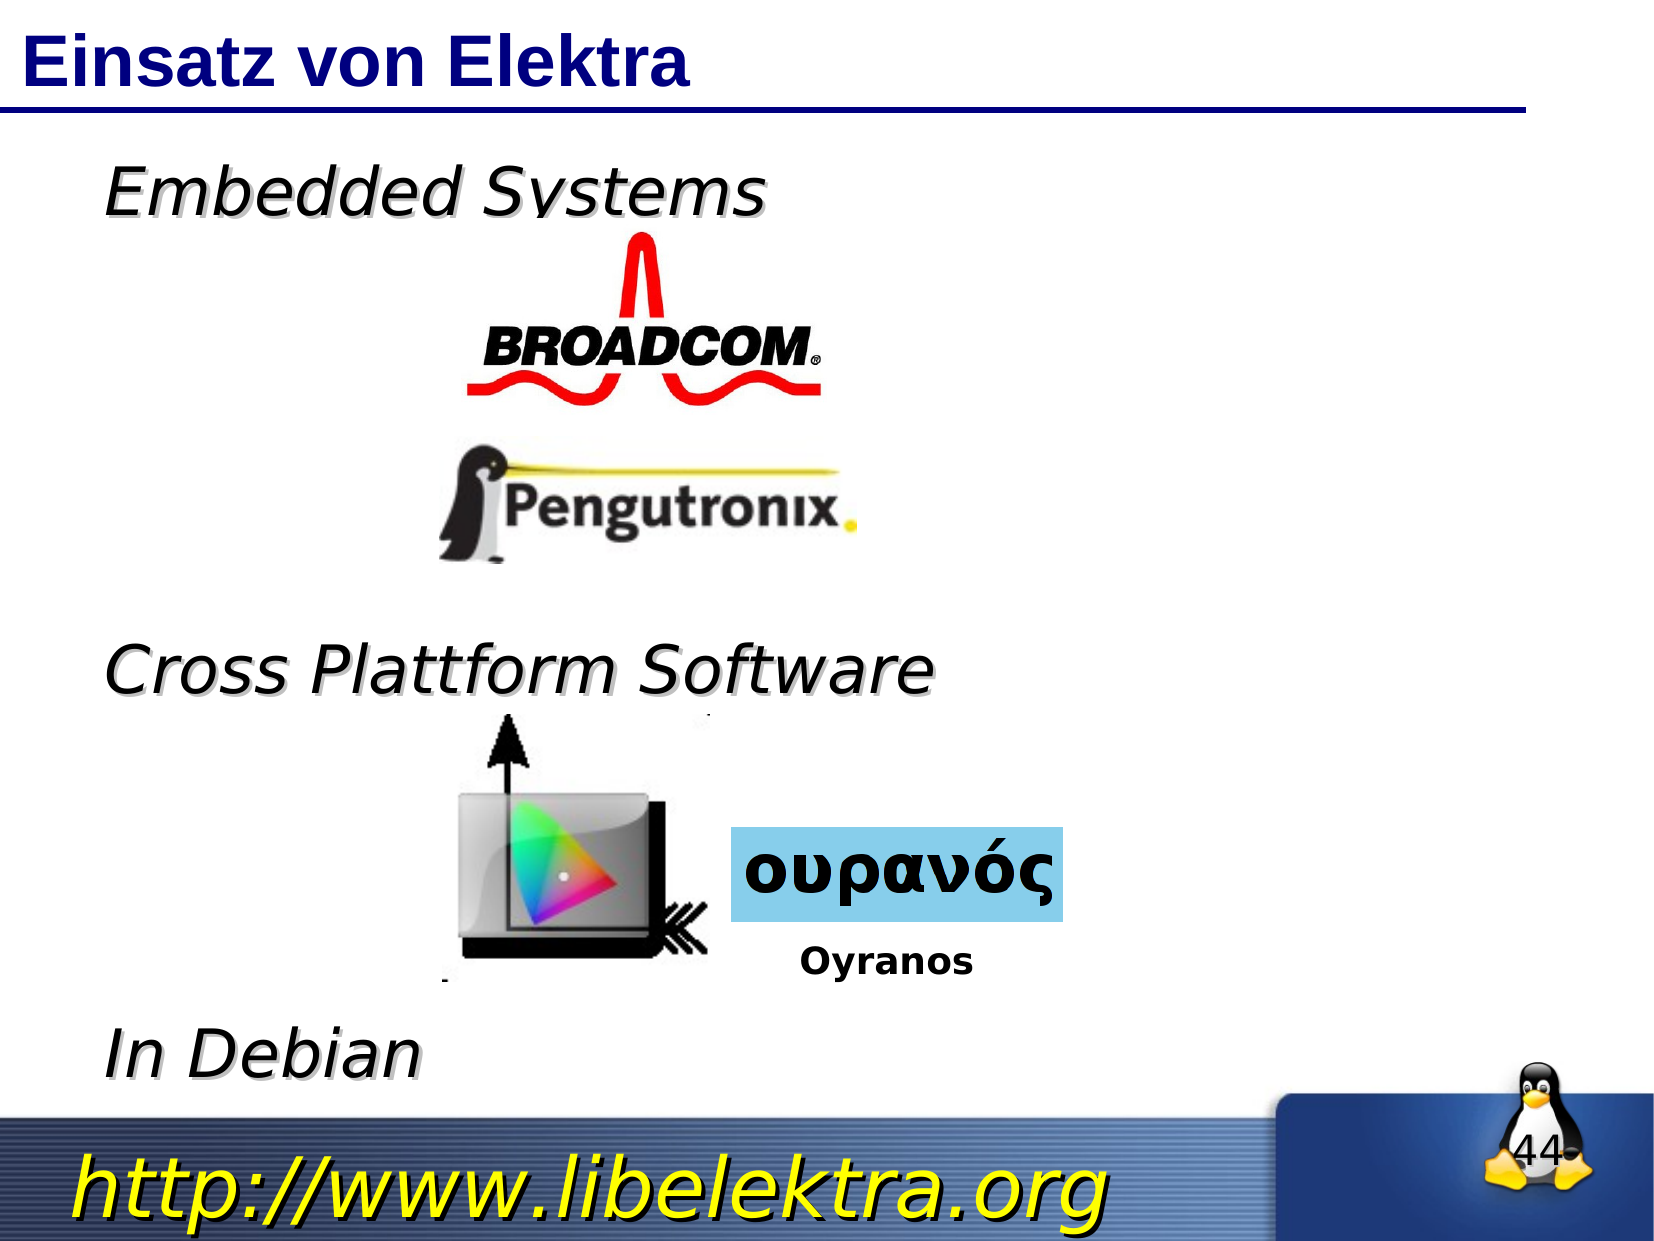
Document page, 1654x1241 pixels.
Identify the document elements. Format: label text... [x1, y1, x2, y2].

picture [442, 714, 710, 982]
text_box <Nummer> [1312, 1122, 1565, 1178]
text_box Embedded Systems [104, 147, 1152, 226]
picture [731, 827, 1063, 922]
text_box Cross Plattform Software [104, 625, 1152, 704]
text_box Oyranos [799, 936, 975, 981]
text_box In Debian [104, 1009, 1152, 1088]
picture [439, 436, 857, 565]
picture [0, 1061, 1654, 1241]
text_box Einsatz von Elektra [21, 14, 1611, 111]
picture [461, 218, 827, 415]
